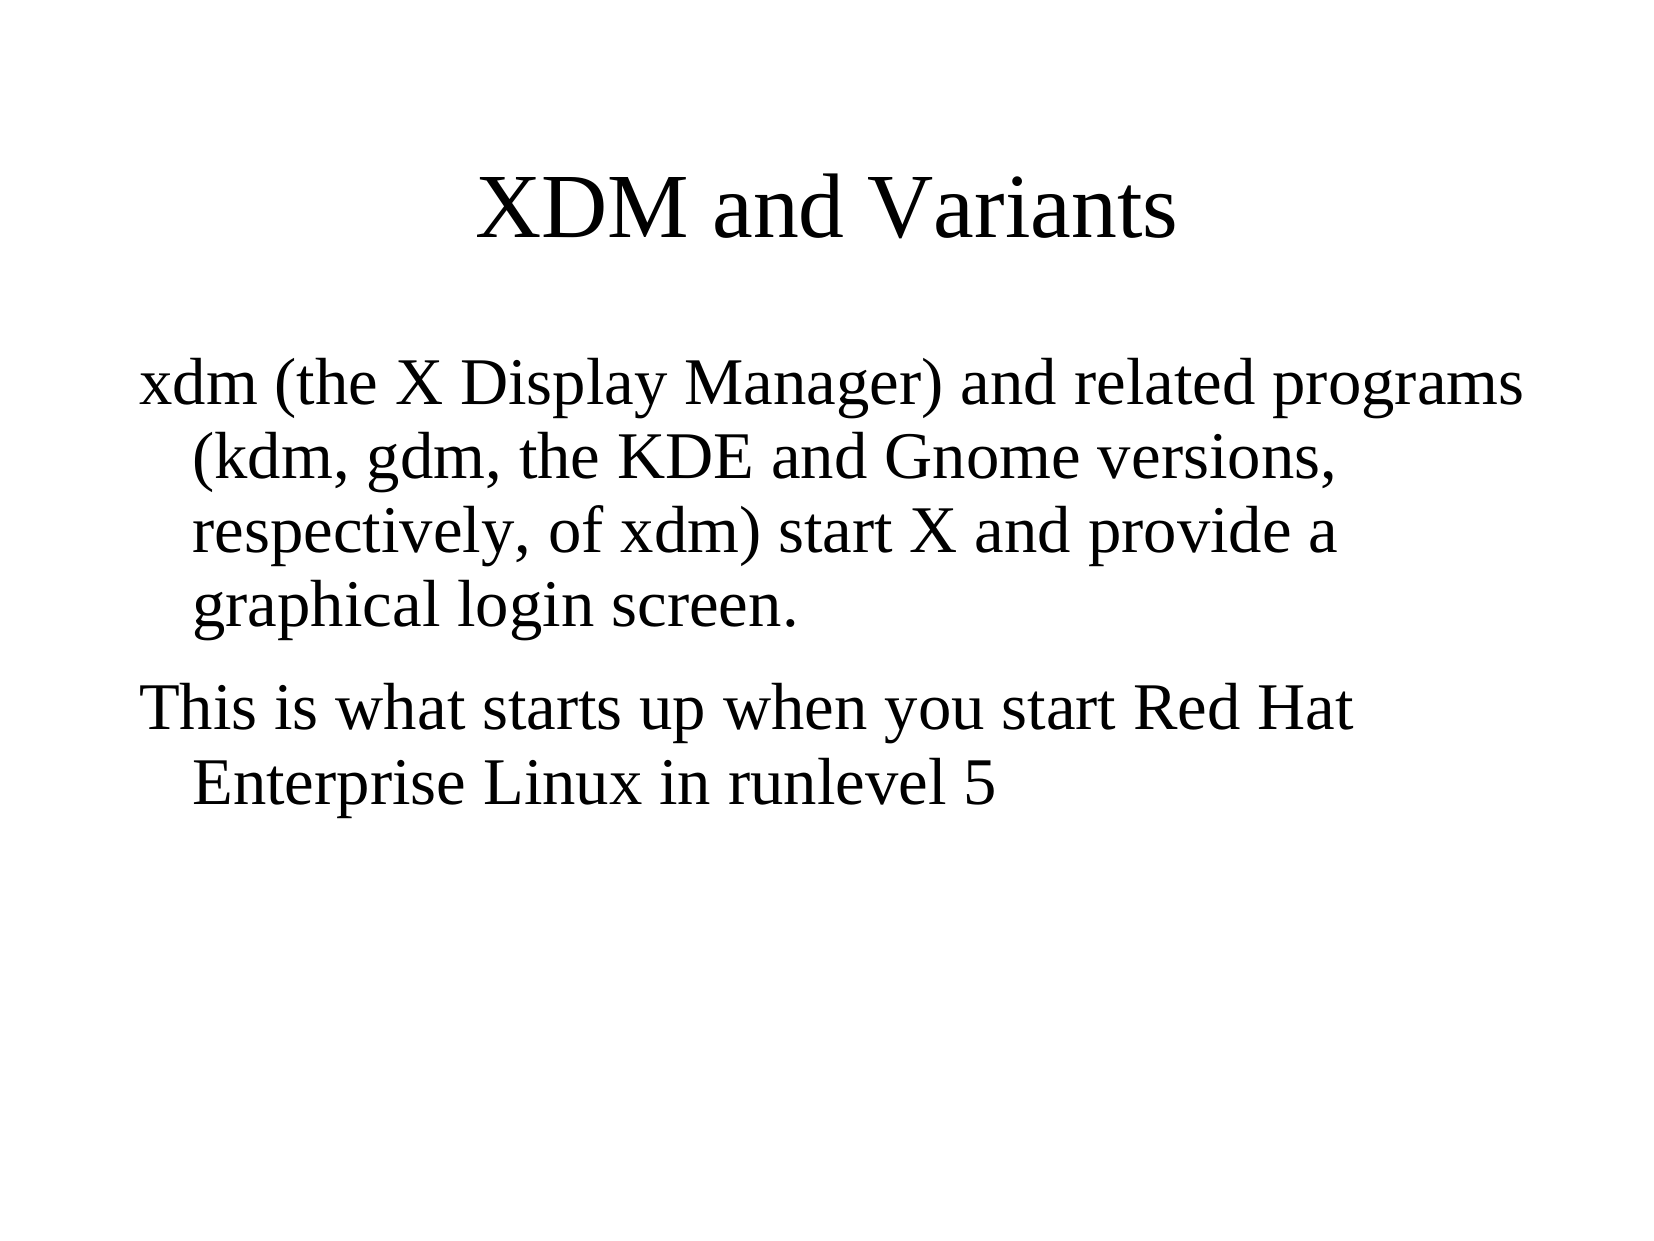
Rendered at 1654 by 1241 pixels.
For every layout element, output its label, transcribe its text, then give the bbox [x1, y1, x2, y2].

title XDM and Variants [121, 102, 1534, 311]
list xdm (the X Display Manager) and related programs (kdm, gdm, the KDE and Gnome versions, respectively, of xdm) start X and provide a graphical login screen. This is what starts up when you start Red Hat Enterprise Linux in runlevel 5 [121, 344, 1534, 1127]
